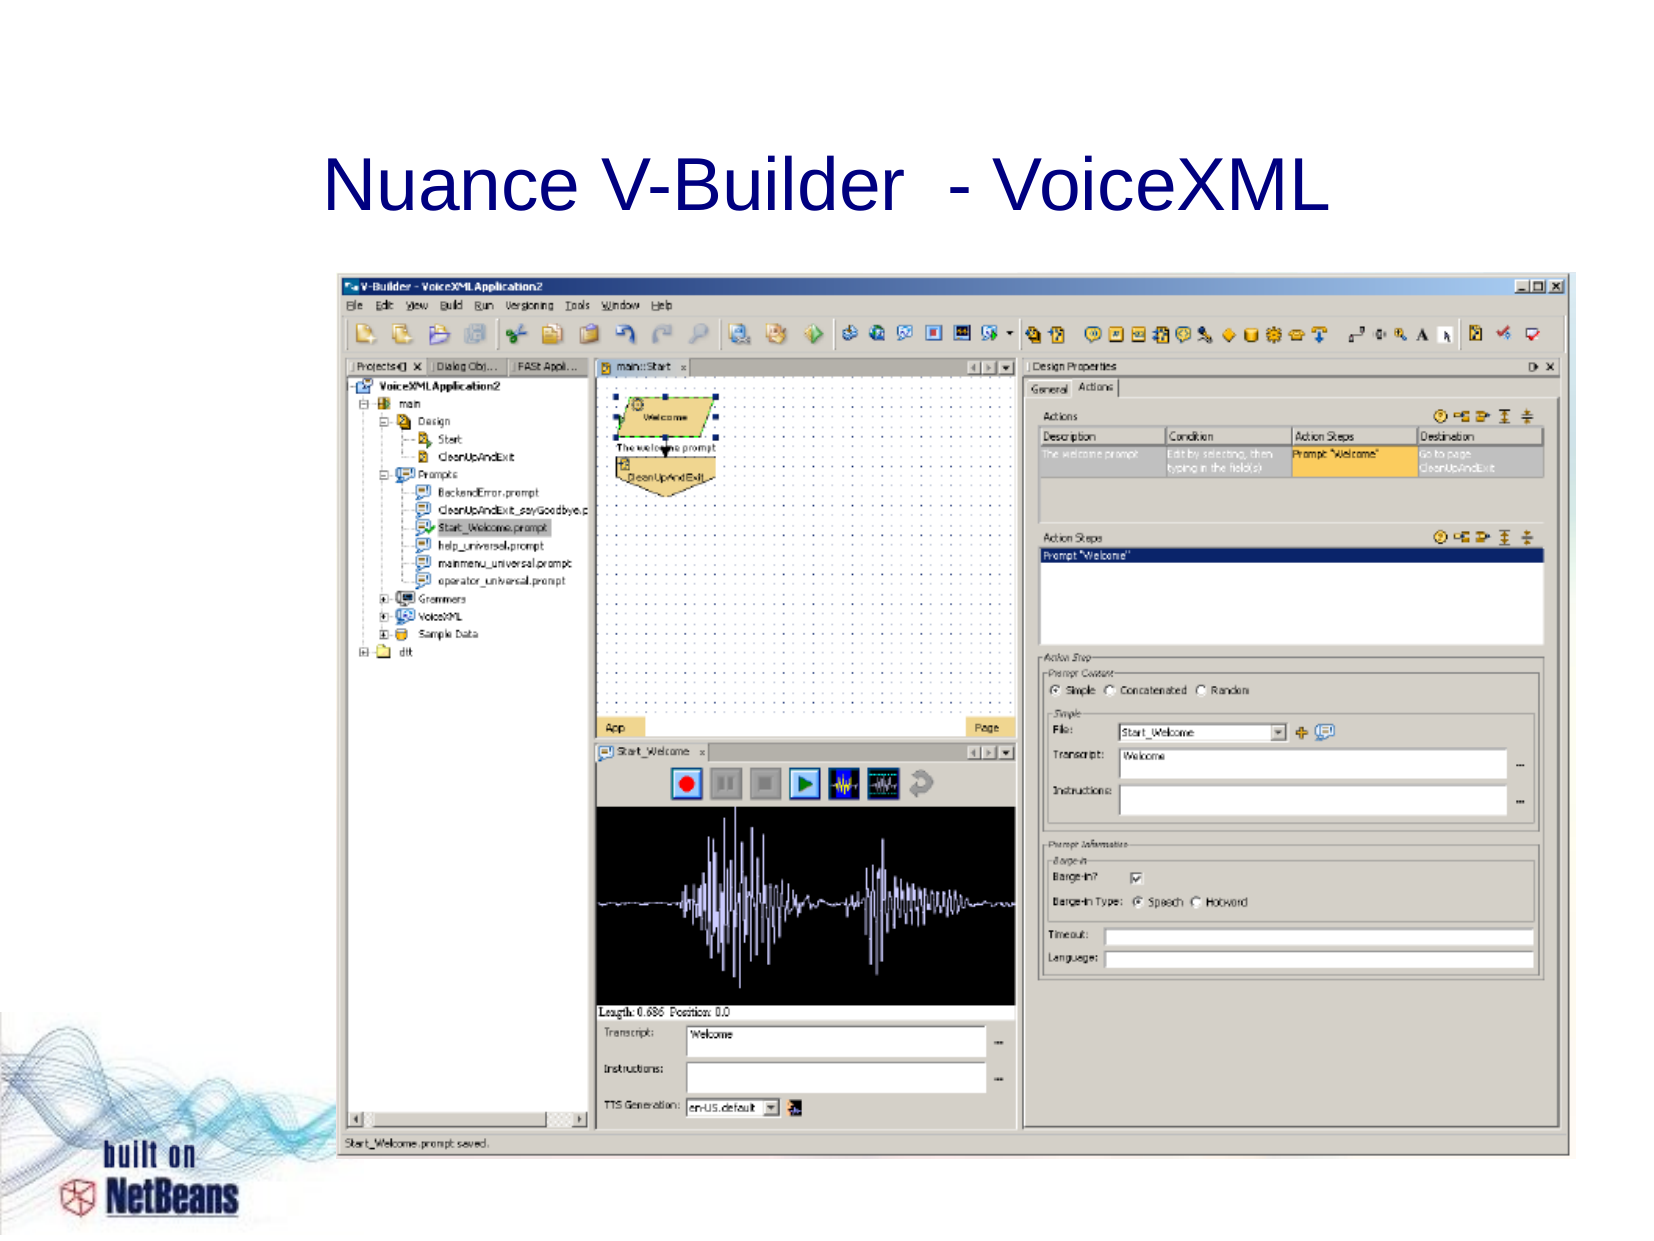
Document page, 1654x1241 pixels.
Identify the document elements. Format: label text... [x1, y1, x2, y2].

picture [0, 272, 1576, 1235]
title Nuance V-Builder - VoiceXML [82, 119, 1571, 250]
